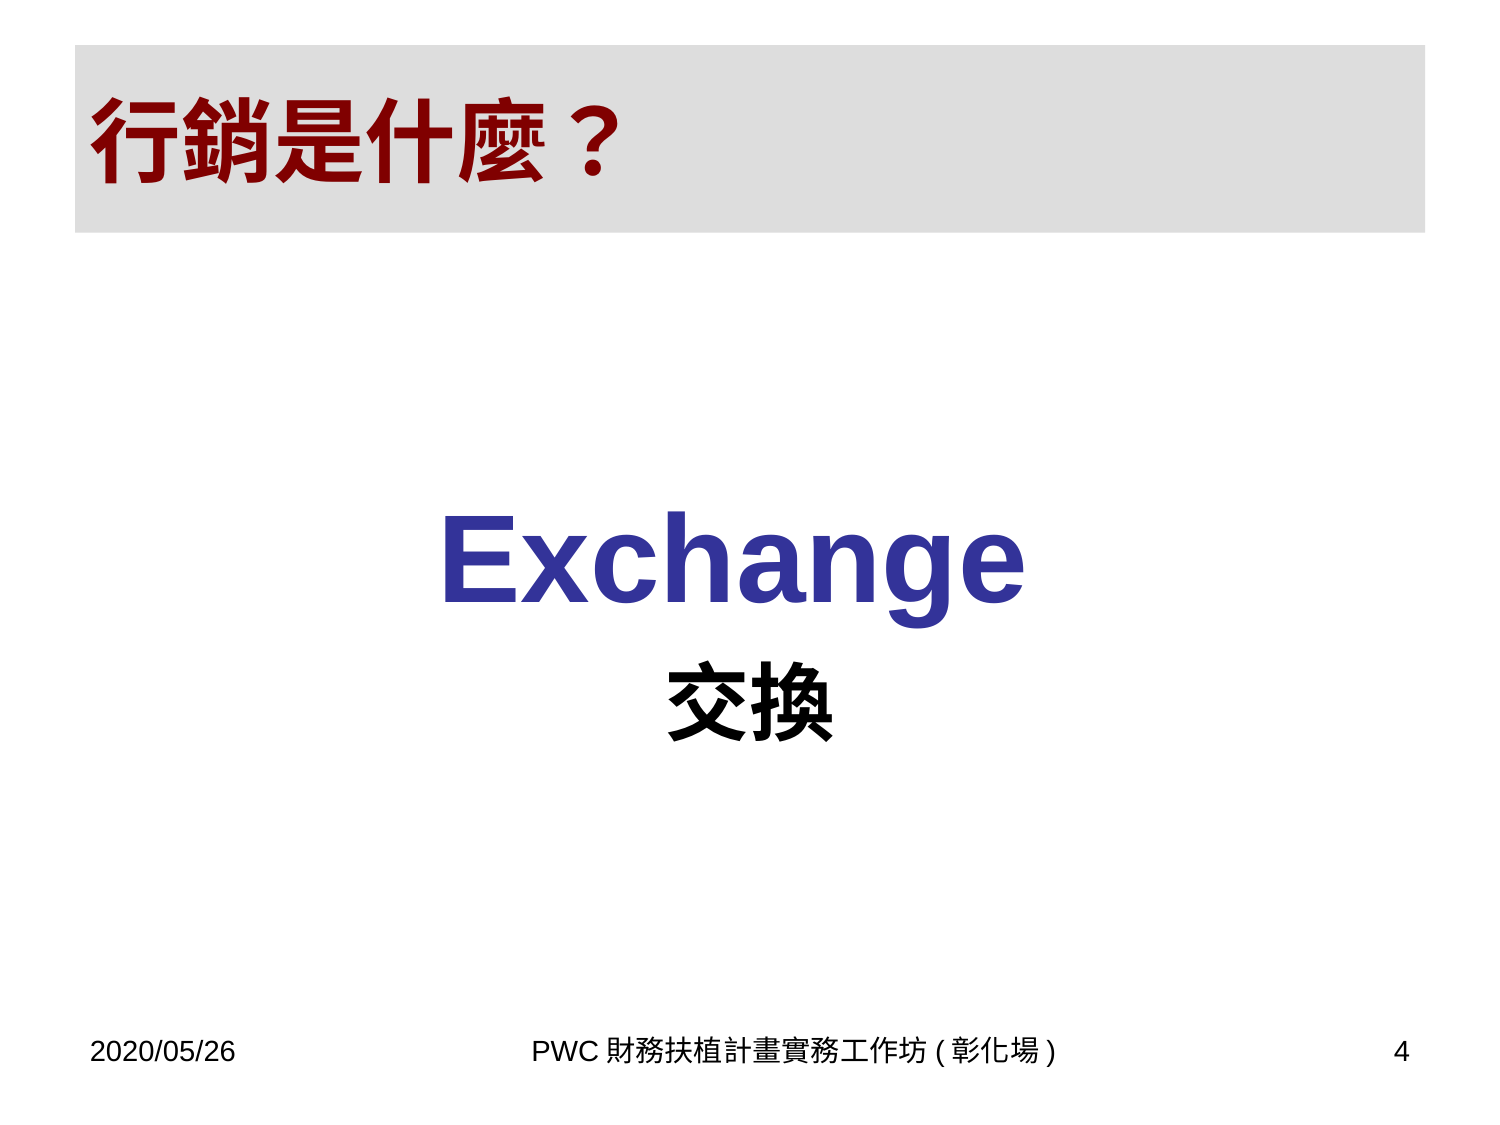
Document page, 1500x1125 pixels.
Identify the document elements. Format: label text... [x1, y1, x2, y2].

text_box PWC財務扶植計畫實務工作坊(彰化場) [512, 1024, 1075, 1103]
text_box <編號> [1075, 1024, 1426, 1103]
text_box Exchange 交換 [75, 262, 1426, 1005]
text_box 2020/05/26 [74, 1024, 426, 1103]
text_box 行銷是什麼？ [75, 45, 1426, 233]
